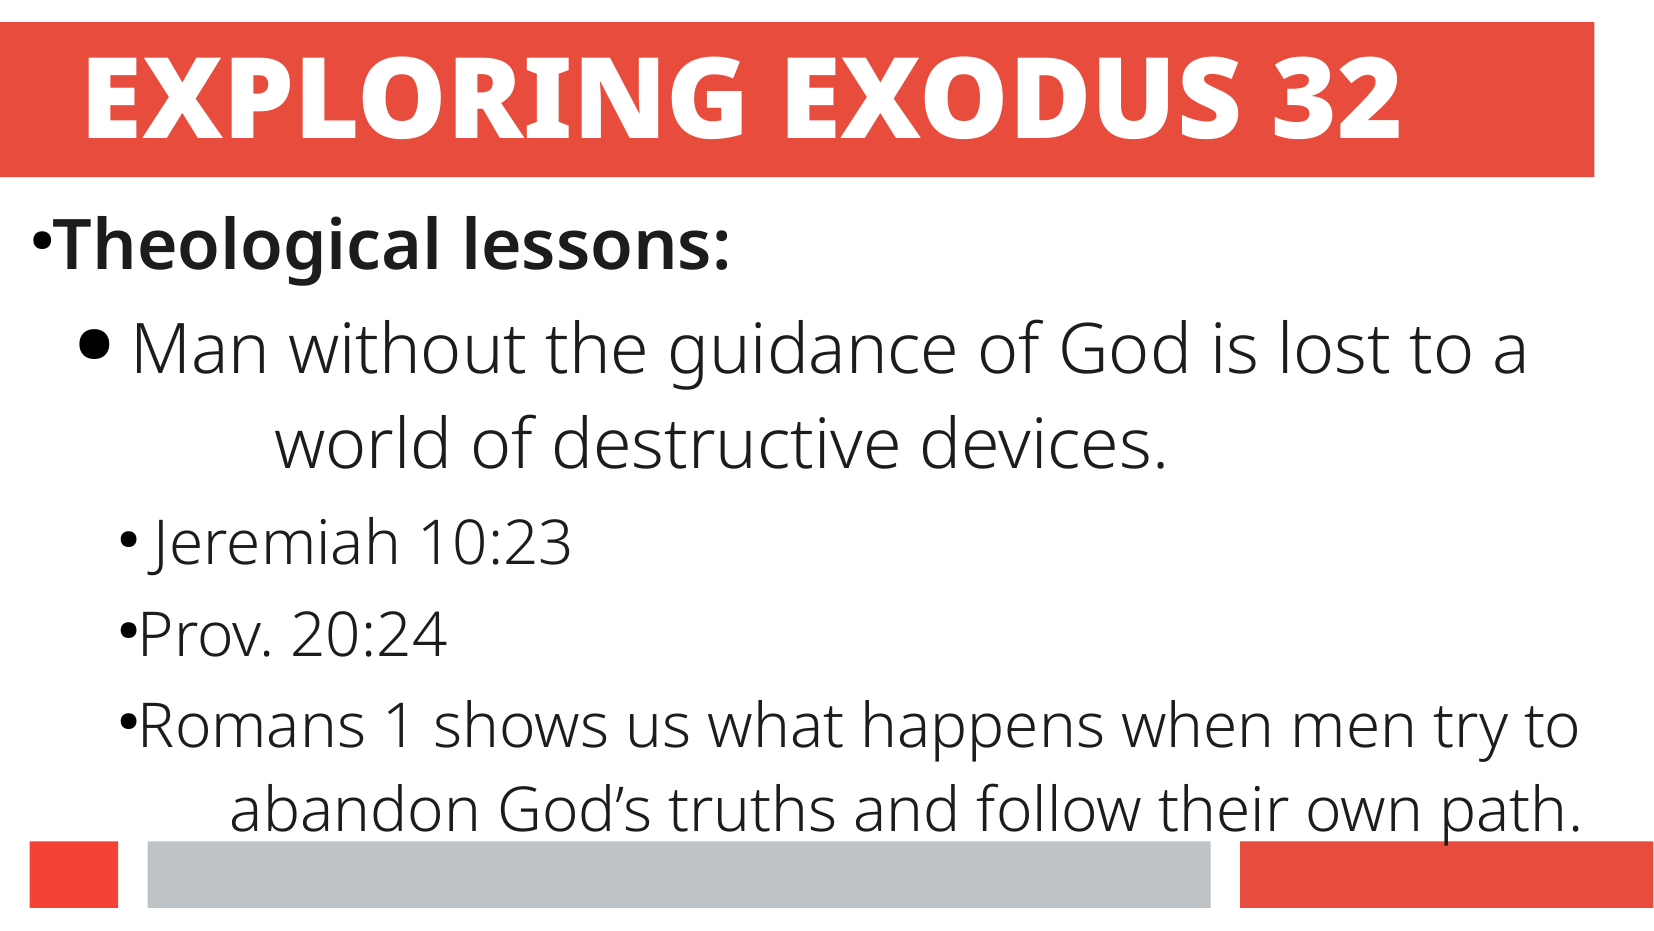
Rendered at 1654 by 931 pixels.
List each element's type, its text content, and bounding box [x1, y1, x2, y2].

title EXPLORING EXODUS 32 [80, 43, 1569, 172]
list Theological lessons: Man without the guidance of God is lost to a world of destructive devices. Jeremiah 10:23 Prov. 20:24 Romans 1 shows us what happens when men try to abandon God’s truths and follow their own path. [30, 195, 1636, 878]
